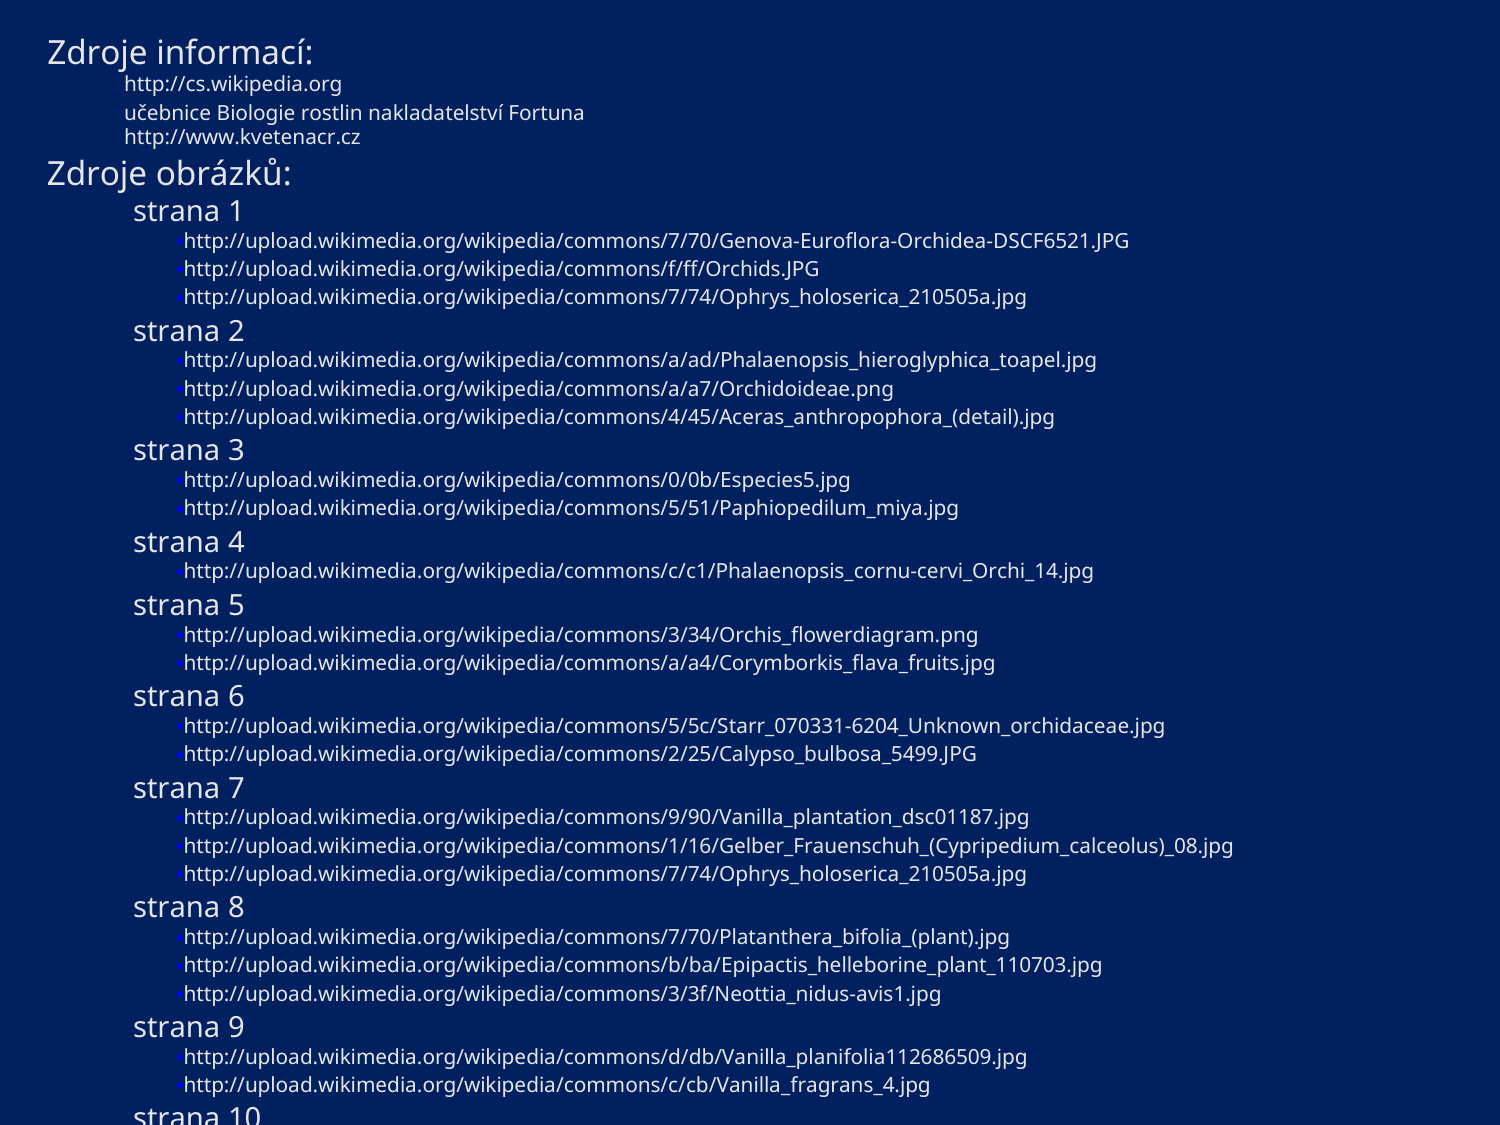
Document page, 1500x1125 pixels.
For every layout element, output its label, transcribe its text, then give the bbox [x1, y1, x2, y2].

text_box Zdroje informací: http://cs.wikipedia.org učebnice Biologie rostlin nakladatelství Fortuna http://www.kvetenacr.cz Zdroje obrázků: strana 1 http://upload.wikimedia.org/wikipedia/commons/7/70/Genova-Euroflora-Orchidea-DSCF6521.JPG http://upload.wikimedia.org/wikipedia/commons/f/ff/Orchids.JPG http://upload.wikimedia.org/wikipedia/commons/7/74/Ophrys_holoserica_210505a.jpg strana 2 http://upload.wikimedia.org/wikipedia/commons/a/ad/Phalaenopsis_hieroglyphica_toapel.jpg http://upload.wikimedia.org/wikipedia/commons/a/a7/Orchidoideae.png http://upload.wikimedia.org/wikipedia/commons/4/45/Aceras_anthropophora_(detail).jpg strana 3 http://upload.wikimedia.org/wikipedia/commons/0/0b/Especies5.jpg http://upload.wikimedia.org/wikipedia/commons/5/51/Paphiopedilum_miya.jpg strana 4 http://upload.wikimedia.org/wikipedia/commons/c/c1/Phalaenopsis_cornu-cervi_Orchi_14.jpg strana 5 http://upload.wikimedia.org/wikipedia/commons/3/34/Orchis_flowerdiagram.png http://upload.wikimedia.org/wikipedia/commons/a/a4/Corymborkis_flava_fruits.jpg strana 6 http://upload.wikimedia.org/wikipedia/commons/5/5c/Starr_070331-6204_Unknown_orchidaceae.jpg http://upload.wikimedia.org/wikipedia/commons/2/25/Calypso_bulbosa_5499.JPG strana 7 http://upload.wikimedia.org/wikipedia/commons/9/90/Vanilla_plantation_dsc01187.jpg http://upload.wikimedia.org/wikipedia/commons/1/16/Gelber_Frauenschuh_(Cypripedium_calceolus)_08.jpg http://upload.wikimedia.org/wikipedia/commons/7/74/Ophrys_holoserica_210505a.jpg strana 8 http://upload.wikimedia.org/wikipedia/commons/7/70/Platanthera_bifolia_(plant).jpg http://upload.wikimedia.org/wikipedia/commons/b/ba/Epipactis_helleborine_plant_110703.jpg http://upload.wikimedia.org/wikipedia/commons/3/3f/Neottia_nidus-avis1.jpg strana 9 http://upload.wikimedia.org/wikipedia/commons/d/db/Vanilla_planifolia112686509.jpg http://upload.wikimedia.org/wikipedia/commons/c/cb/Vanilla_fragrans_4.jpg strana 10 http://upload.wikimedia.org/wikipedia/commons/7/77/Cypripedium_calceolus_ziedai1.jpg [11, 23, 1430, 1125]
